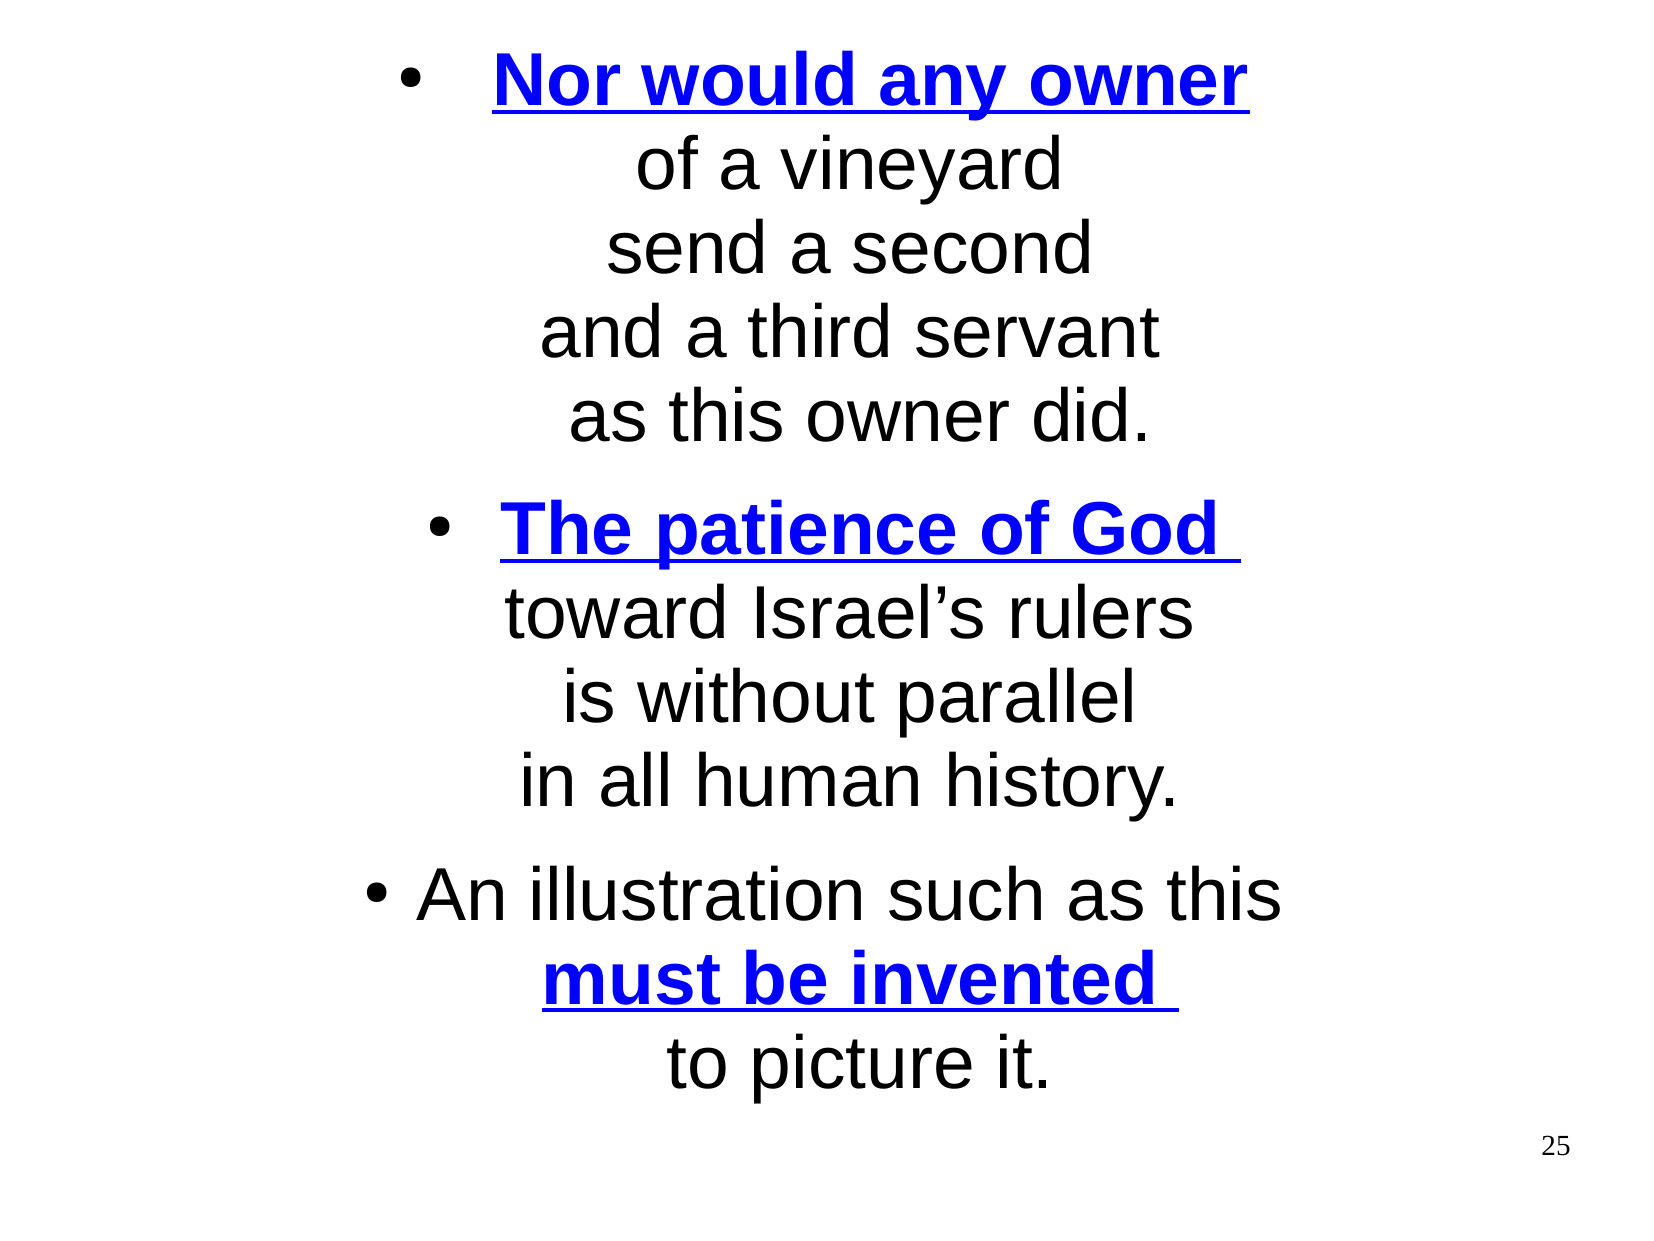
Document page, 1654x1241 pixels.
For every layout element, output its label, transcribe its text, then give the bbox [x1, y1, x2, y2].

list Nor would any owner of a vineyard send a second and a third servant as this owner did. The patience of God toward Israel’s rulers is without parallel in all human history. An illustration such as this must be invented to picture it. [37, 37, 1613, 1201]
